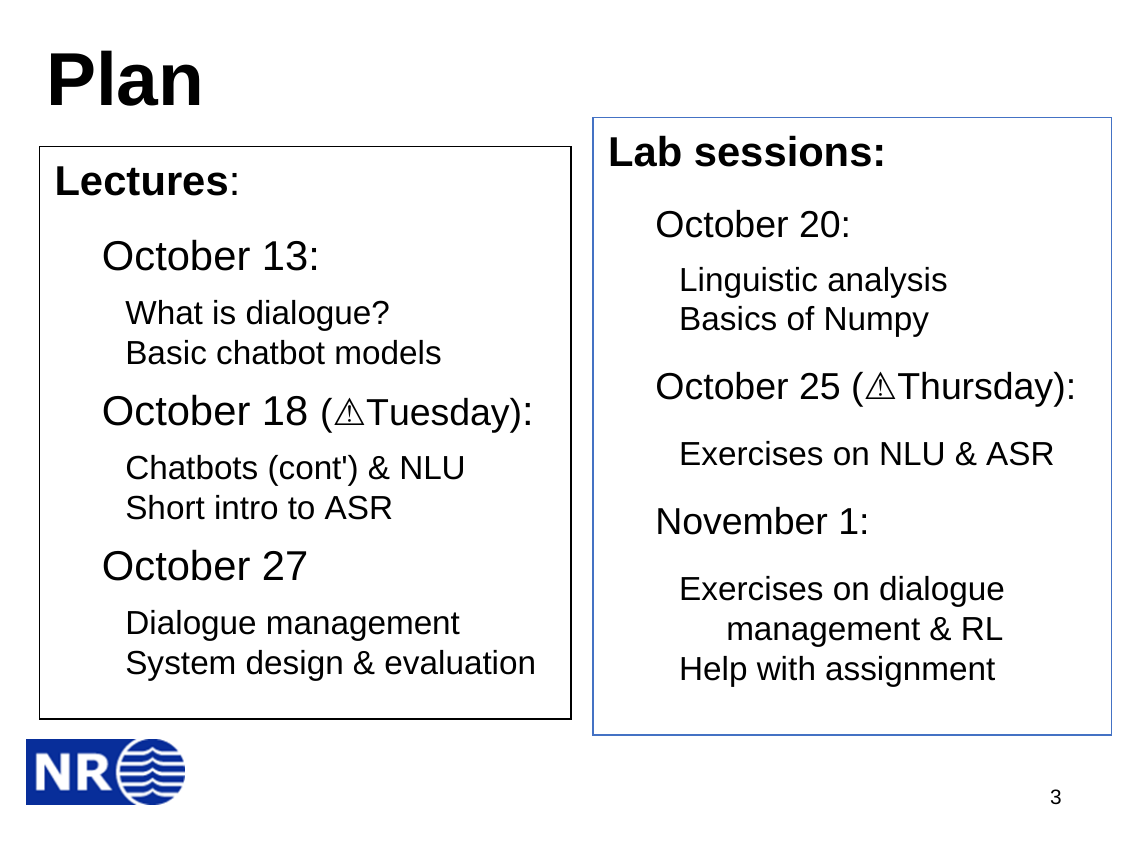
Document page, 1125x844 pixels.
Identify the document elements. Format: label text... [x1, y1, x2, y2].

title Plan [30, 33, 1095, 125]
text_box [1035, 776, 1095, 812]
text_box Lab sessions: October 20: Linguistic analysis Basics of Numpy October 25 (⚠️Thursday): Exercises on NLU & ASR November 1: Exercises on dialogue management & RL Help with assignment [593, 117, 1112, 735]
list Lectures: October 13: What is dialogue? Basic chatbot models October 18 (⚠️Tuesday): Chatbots (cont') & NLU Short intro to ASR October 27 Dialogue management System design & evaluation [39, 146, 571, 719]
